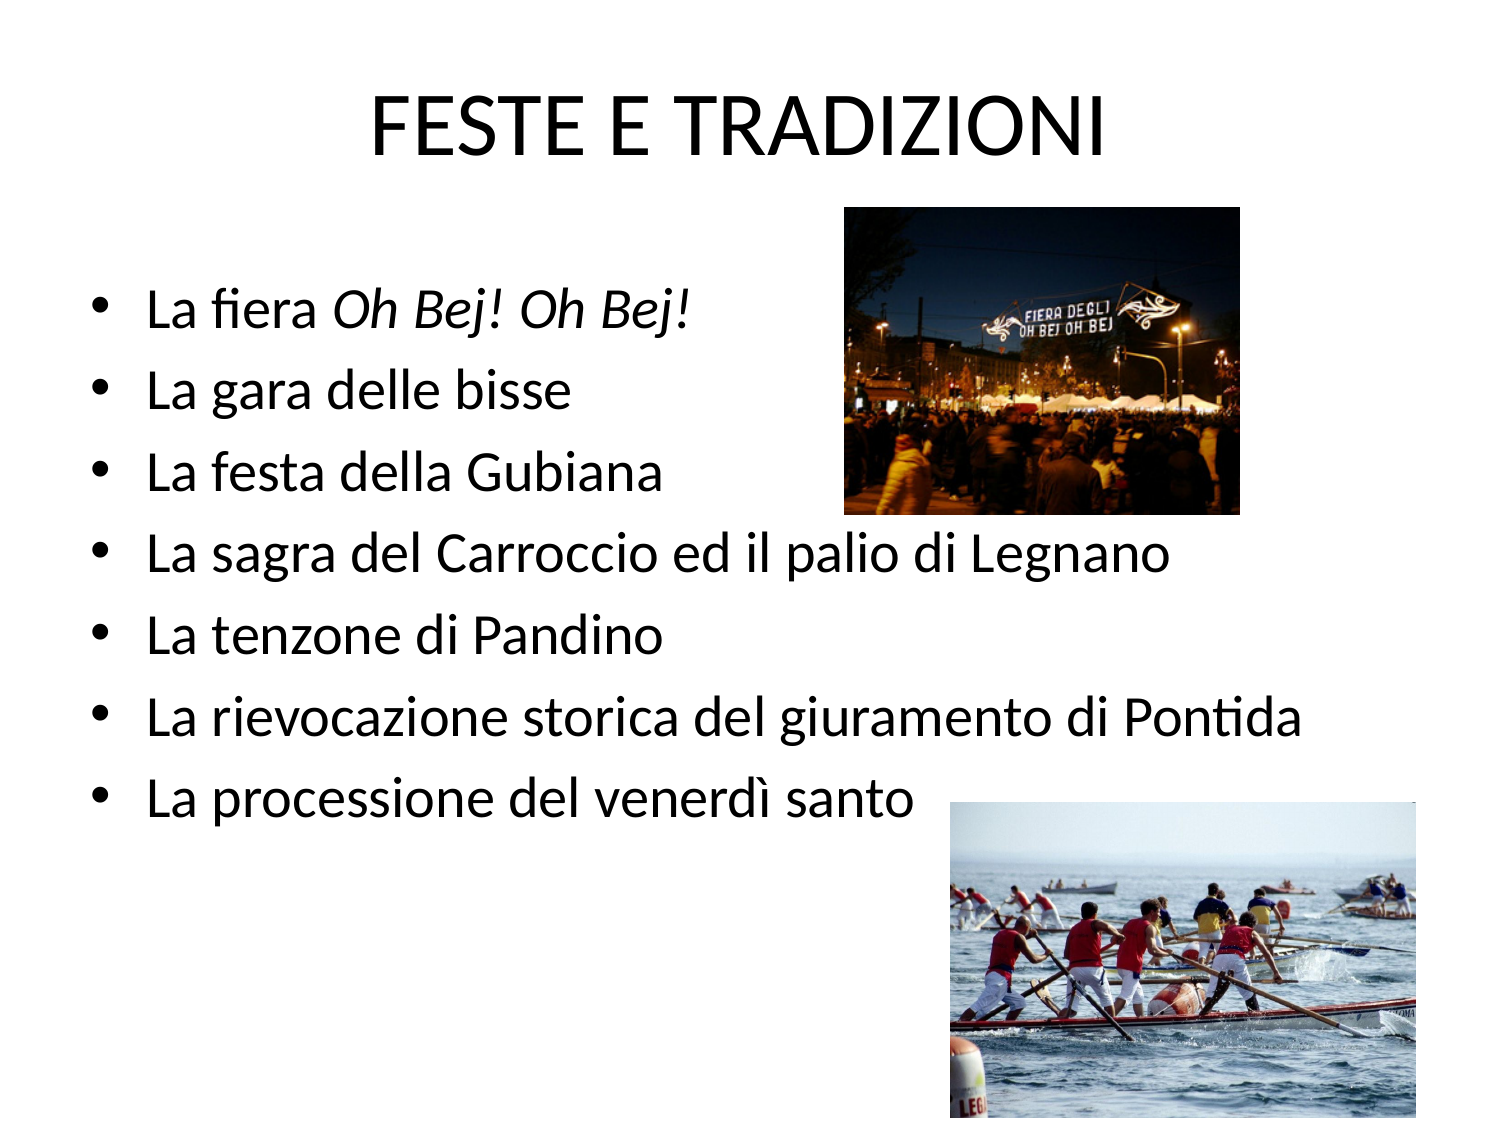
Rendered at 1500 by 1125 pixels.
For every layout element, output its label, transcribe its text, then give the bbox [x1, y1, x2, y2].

picture [950, 802, 1416, 1118]
title FESTE E TRADIZIONI [64, 54, 1415, 243]
list La fiera Oh Bej! Oh Bej! La gara delle bisse La festa della Gubiana La sagra del Carroccio ed il palio di Legnano La tenzone di Pandino La rievocazione storica del giuramento di Pontida La processione del venerdì santo [75, 262, 1425, 1005]
picture [844, 207, 1240, 515]
